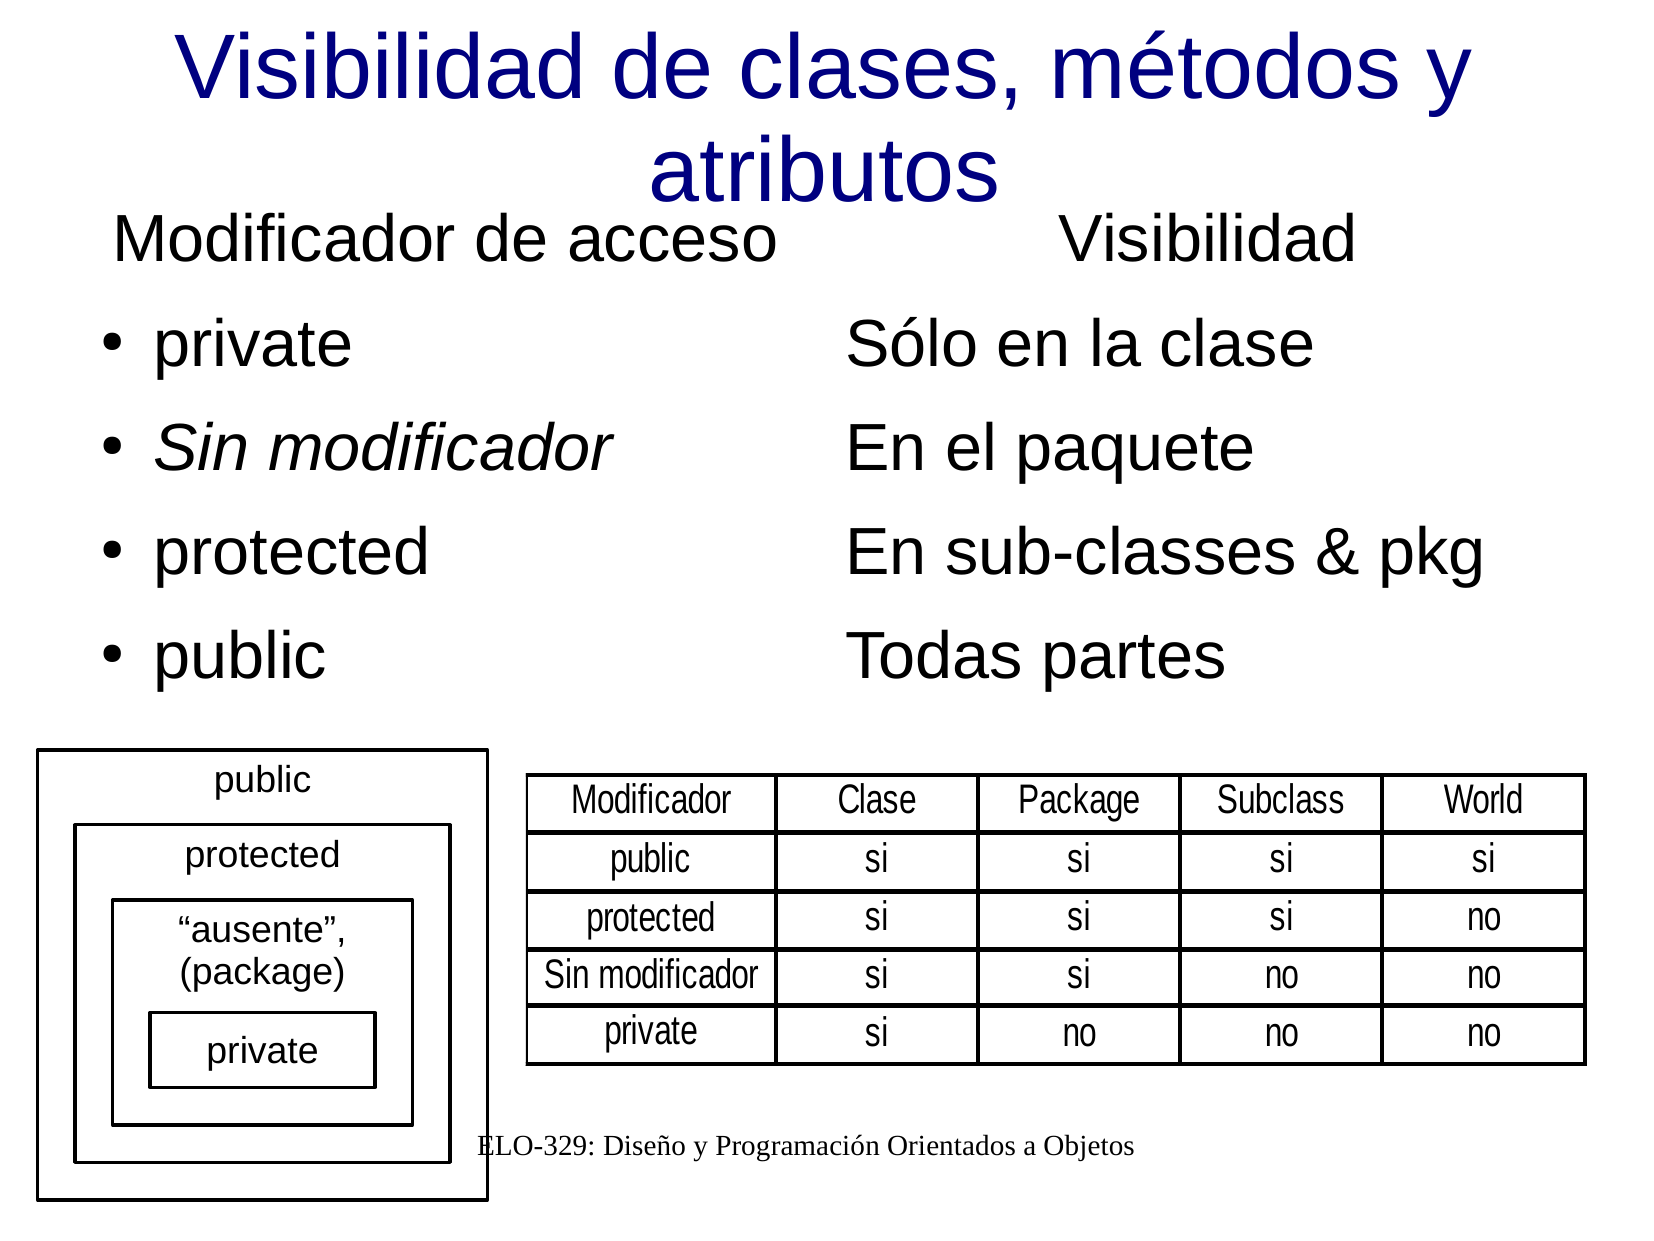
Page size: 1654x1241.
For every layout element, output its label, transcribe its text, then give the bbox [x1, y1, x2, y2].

chart [525, 773, 1589, 1069]
title Visibilidad de clases, métodos y atributos [37, 49, 1613, 188]
list Visibilidad Sólo en la clase En el paquete En sub-classes & pkg Todas partes [845, 201, 1572, 764]
text_box public [37, 750, 488, 1201]
list Modificador de acceso private Sin modificador protected public [82, 201, 809, 756]
